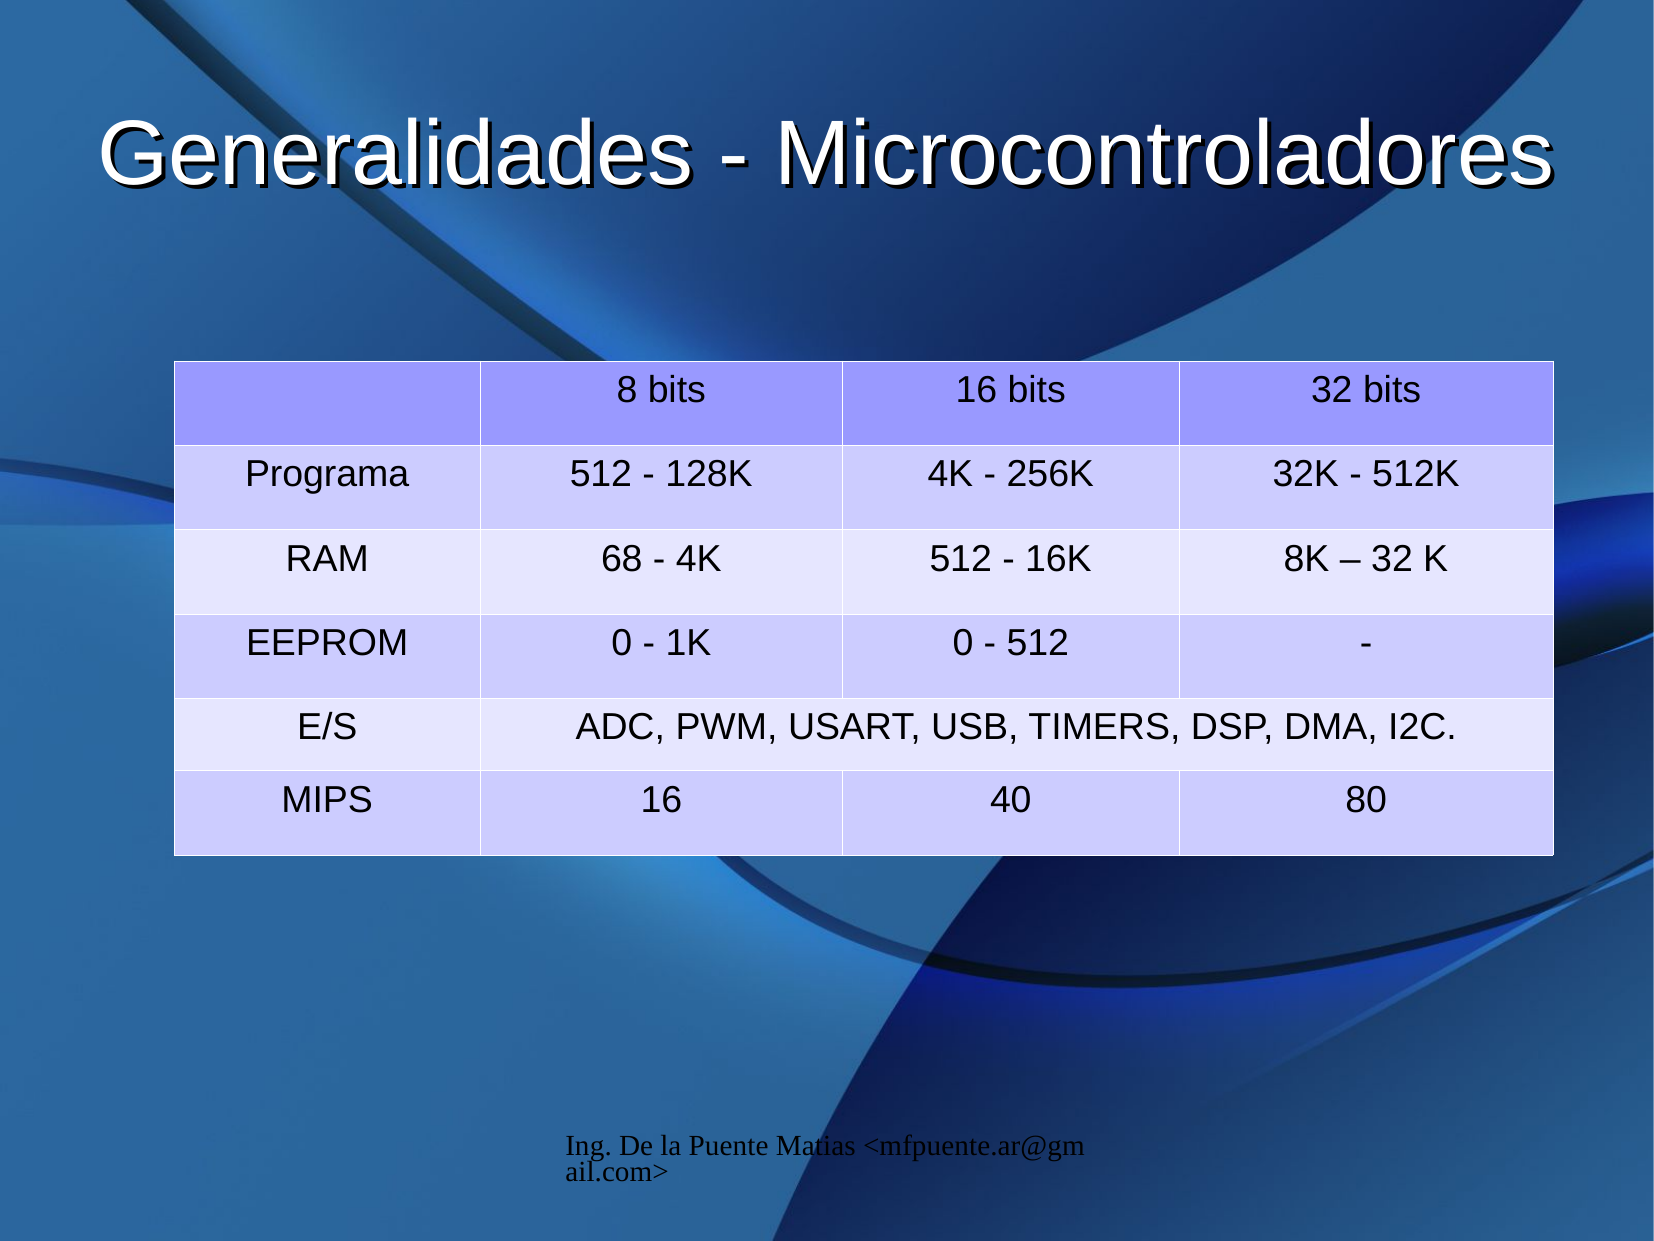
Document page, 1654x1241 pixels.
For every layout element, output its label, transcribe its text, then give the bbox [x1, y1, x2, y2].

table_cell MIPS [175, 771, 480, 855]
table_cell 512 - 128K [481, 446, 842, 529]
table_cell EEPROM [175, 615, 480, 698]
table_cell 4K - 256K [843, 446, 1179, 529]
table_header 16 bits [843, 362, 1179, 445]
table_cell 32K - 512K [1180, 446, 1553, 529]
table_cell RAM [175, 530, 480, 614]
table_cell 8K – 32 K [1180, 530, 1553, 614]
table_cell 16 [481, 771, 842, 855]
table_cell ADC, PWM, USART, USB, TIMERS, DSP, DMA, I2C. [481, 699, 1553, 770]
table_cell - [1180, 615, 1553, 698]
table_header [175, 362, 480, 445]
table_cell 80 [1180, 771, 1553, 855]
table_header 8 bits [481, 362, 842, 445]
title Generalidades - Microcontroladores [82, 49, 1571, 257]
table_cell 512 - 16K [843, 530, 1179, 614]
table_header 32 bits [1180, 362, 1553, 445]
table_cell Programa [175, 446, 480, 529]
table_cell 68 - 4K [481, 530, 842, 614]
table_cell 0 - 1K [481, 615, 842, 698]
table_cell 0 - 512 [843, 615, 1179, 698]
picture [0, 0, 1654, 1241]
table_cell E/S [175, 699, 480, 770]
table_cell 40 [843, 771, 1179, 855]
